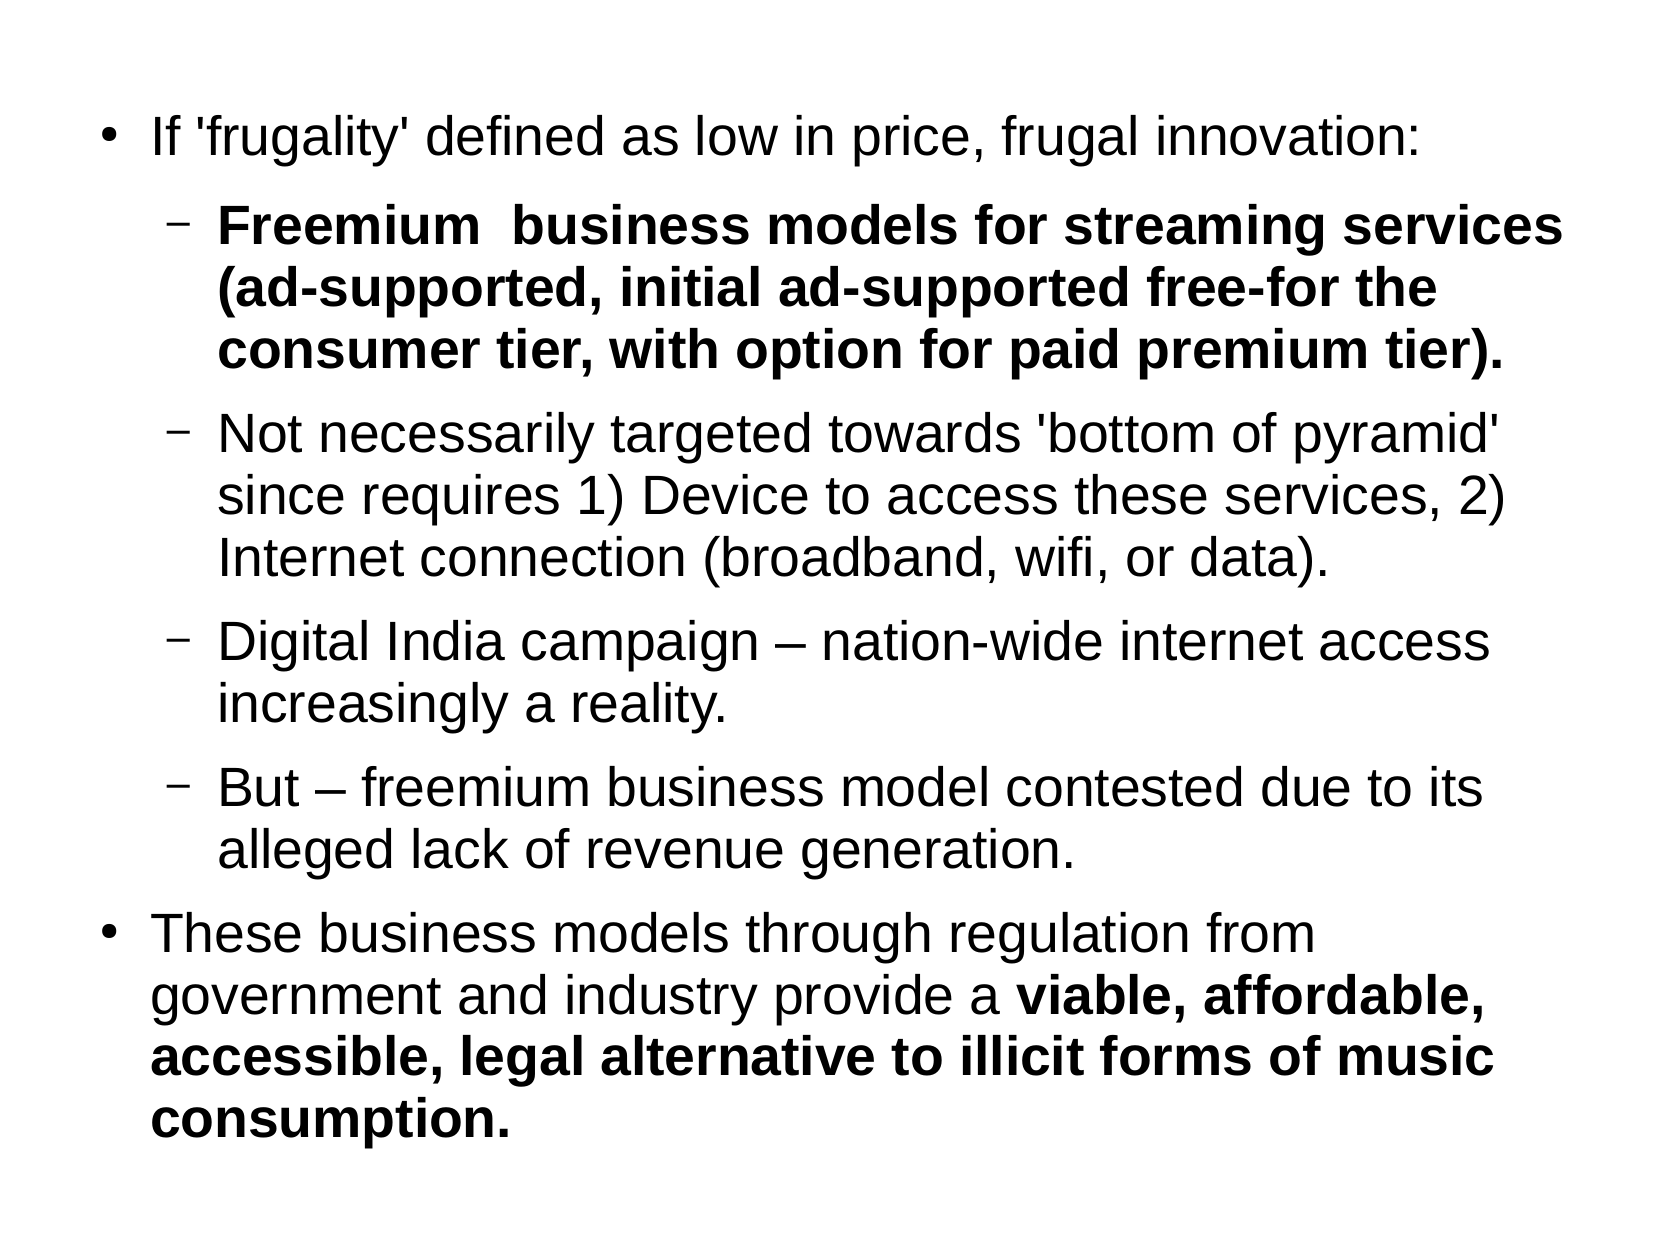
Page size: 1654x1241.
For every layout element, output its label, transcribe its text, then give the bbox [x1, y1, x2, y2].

list If 'frugality' defined as low in price, frugal innovation: Freemium business models for streaming services (ad-supported, initial ad-supported free-for the consumer tier, with option for paid premium tier). Not necessarily targeted towards 'bottom of pyramid' since requires 1) Device to access these services, 2) Internet connection (broadband, wifi, or data). Digital India campaign – nation-wide internet access increasingly a reality. But – freemium business model contested due to its alleged lack of revenue generation. These business models through regulation from government and industry provide a viable, affordable, accessible, legal alternative to illicit forms of music consumption. [82, 105, 1571, 1171]
